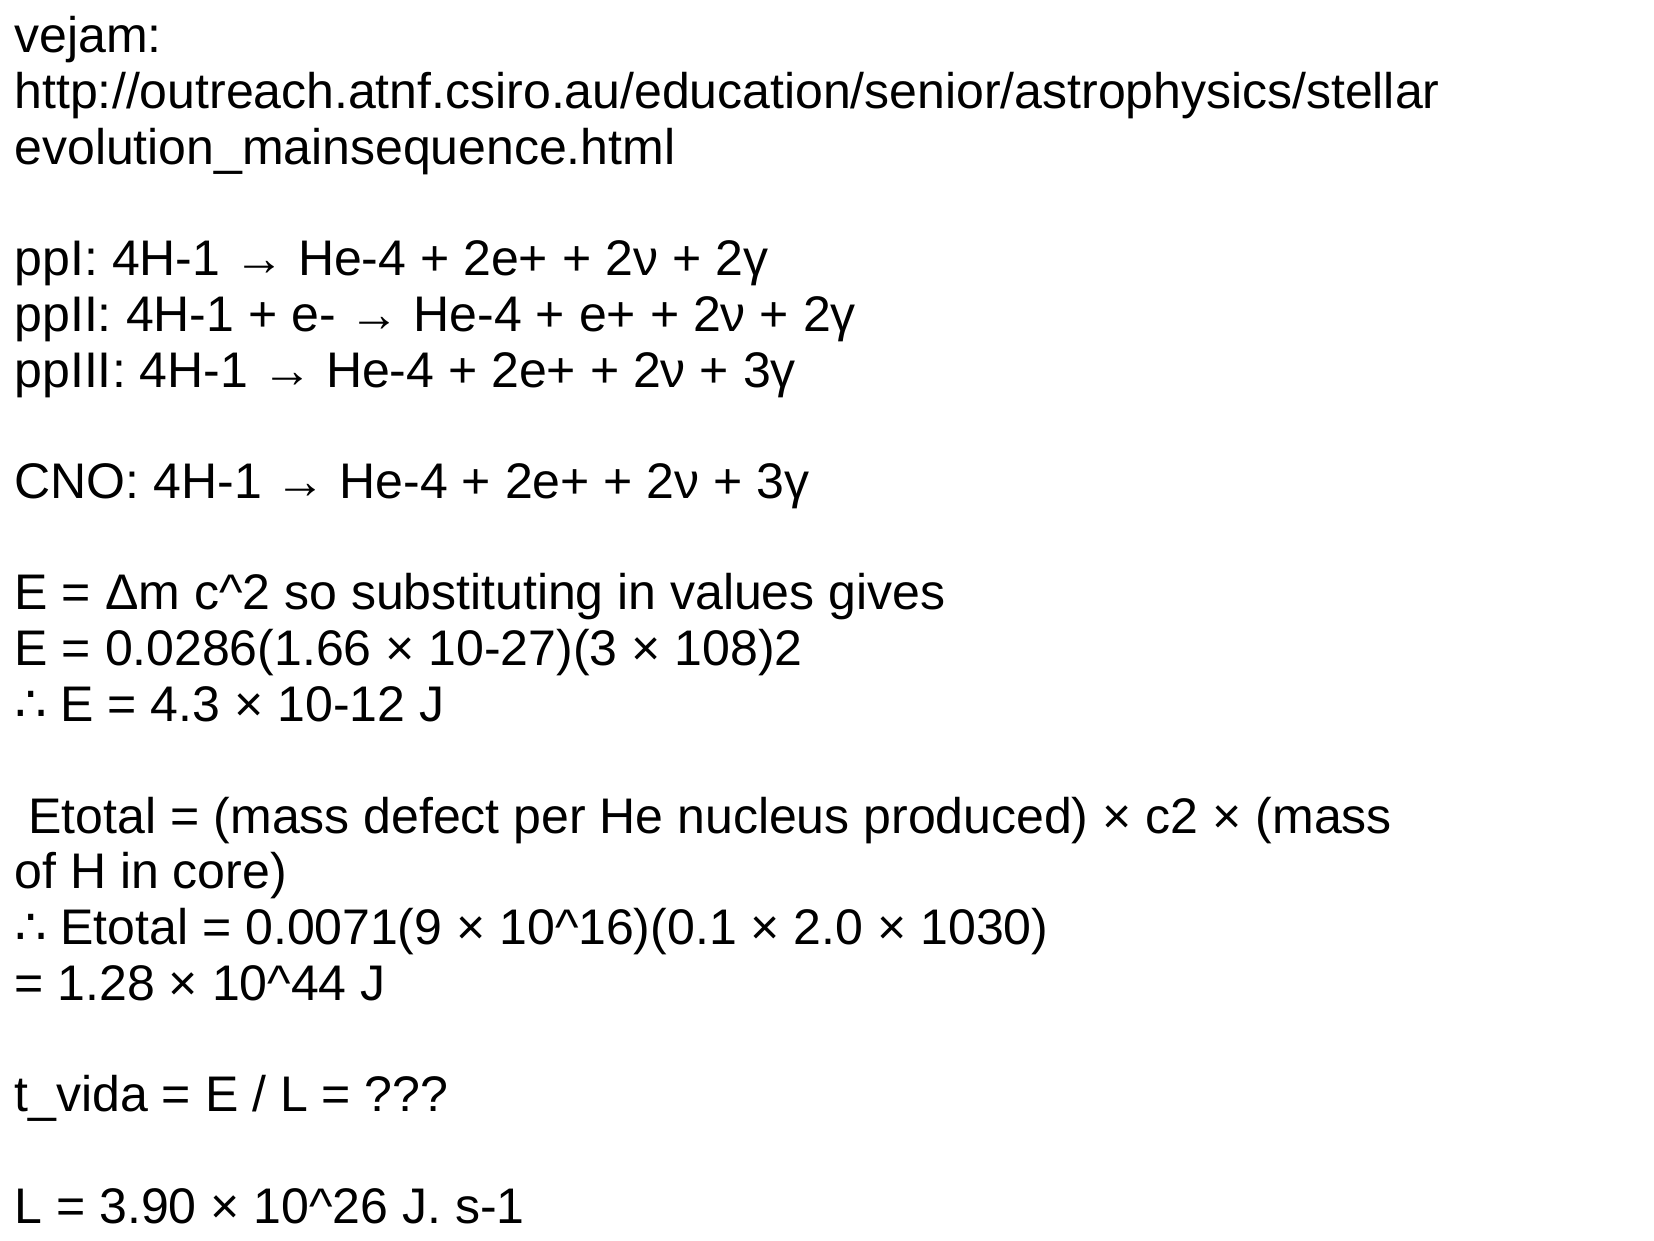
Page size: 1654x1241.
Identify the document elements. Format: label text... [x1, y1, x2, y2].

text_box vejam: http://outreach.atnf.csiro.au/education/senior/astrophysics/stellarevolution_mainsequence.html ppI: 4H-1 → He-4 + 2e+ + 2ν + 2γ ppII: 4H-1 + e- → He-4 + e+ + 2ν + 2γ ppIII: 4H-1 → He-4 + 2e+ + 2ν + 3γ CNO: 4H-1 → He-4 + 2e+ + 2ν + 3γ E = Δm c^2 so substituting in values gives E = 0.0286(1.66 × 10-27)(3 × 108)2 ∴ E = 4.3 × 10-12 J Etotal = (mass defect per He nucleus produced) × c2 × (mass of H in core) ∴ Etotal = 0.0071(9 × 10^16)(0.1 × 2.0 × 1030) = 1.28 × 10^44 J t_vida = E / L = ??? L = 3.90 × 10^26 J. s-1 [0, 0, 1463, 1241]
